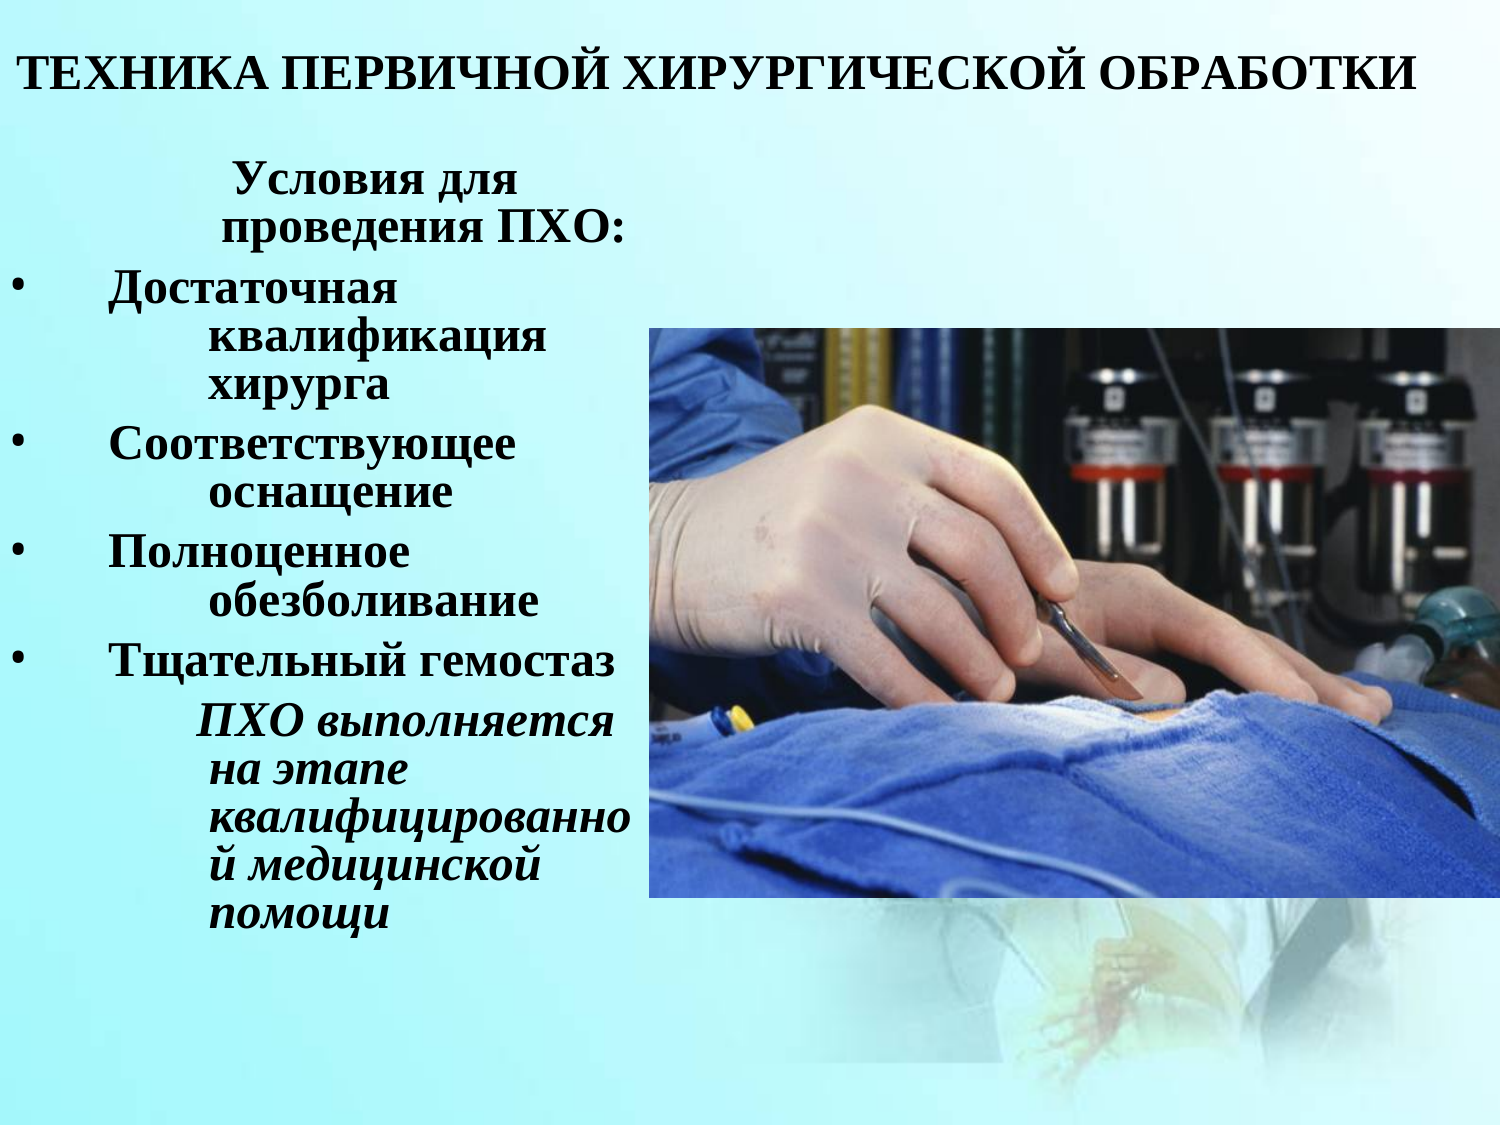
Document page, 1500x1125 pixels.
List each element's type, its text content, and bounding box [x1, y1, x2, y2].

list Условия для проведения ПХО: Достаточная квалификация хирурга Соответствующее оснащение Полноценное обезболивание Тщательный гемостаз ПХО выполняется на этапе квалифицированной медицинской помощи [0, 148, 656, 1083]
title ТЕХНИКА ПЕРВИЧНОЙ ХИРУРГИЧЕСКОЙ ОБРАБОТКИ [0, 31, 1436, 138]
picture [656, 328, 1500, 898]
